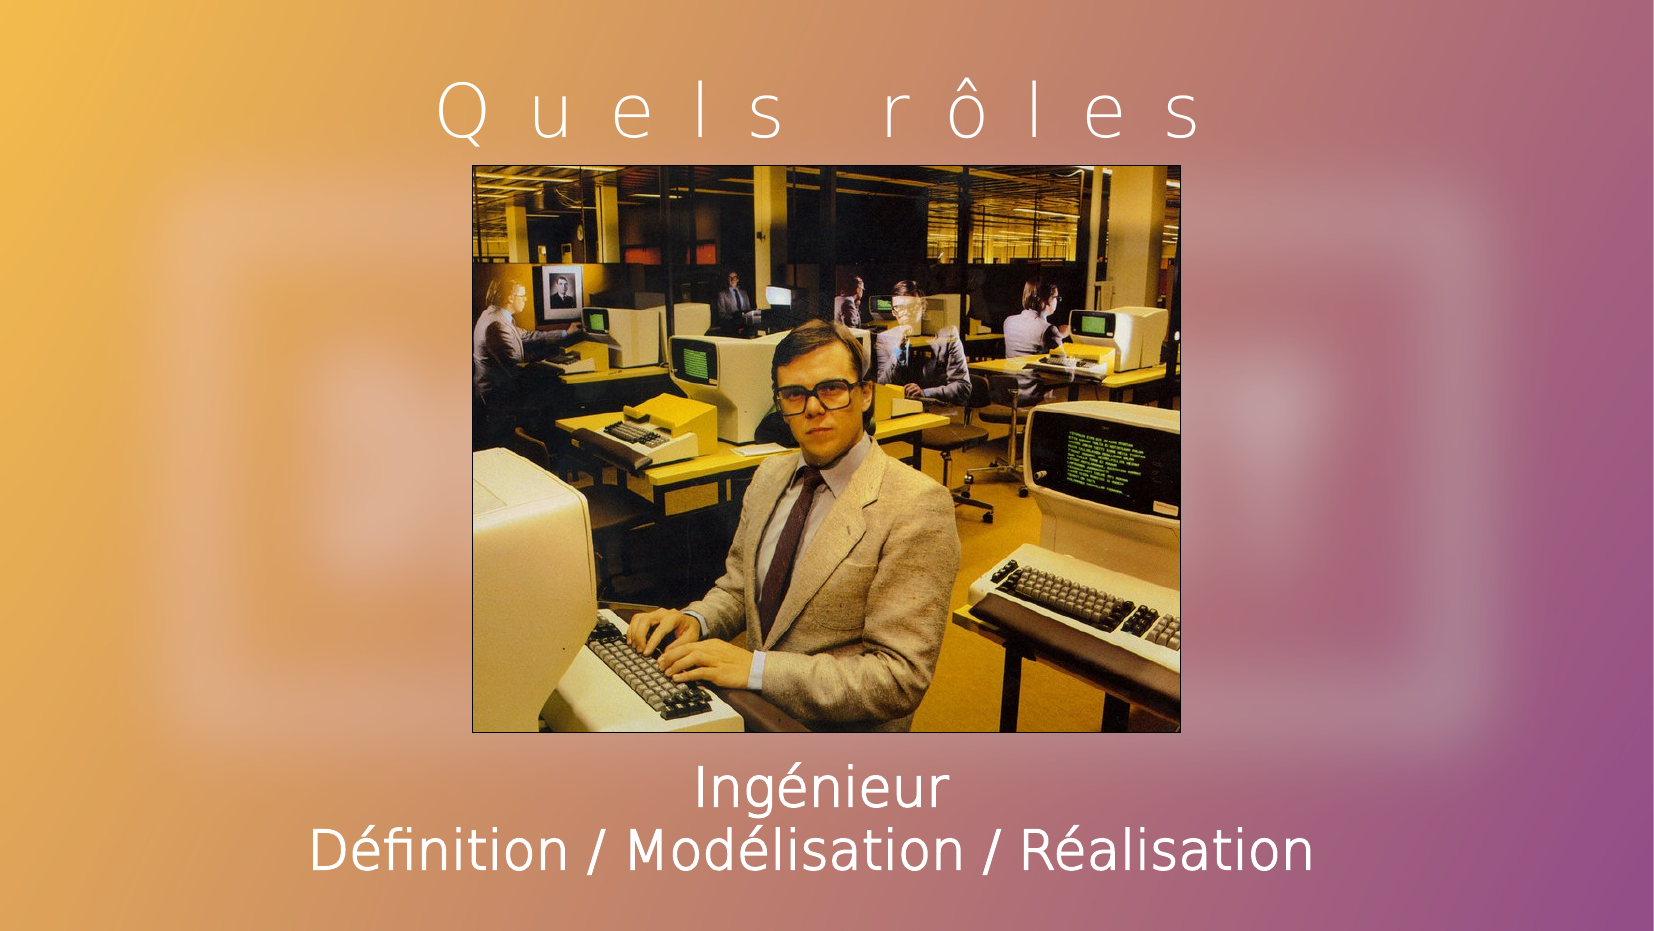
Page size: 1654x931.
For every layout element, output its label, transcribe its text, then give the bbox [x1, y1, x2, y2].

list Ingénieur Définition / Modélisation / Réalisation [41, 755, 1530, 919]
picture [0, 0, 1654, 931]
title Quels rôles [242, 35, 1394, 189]
